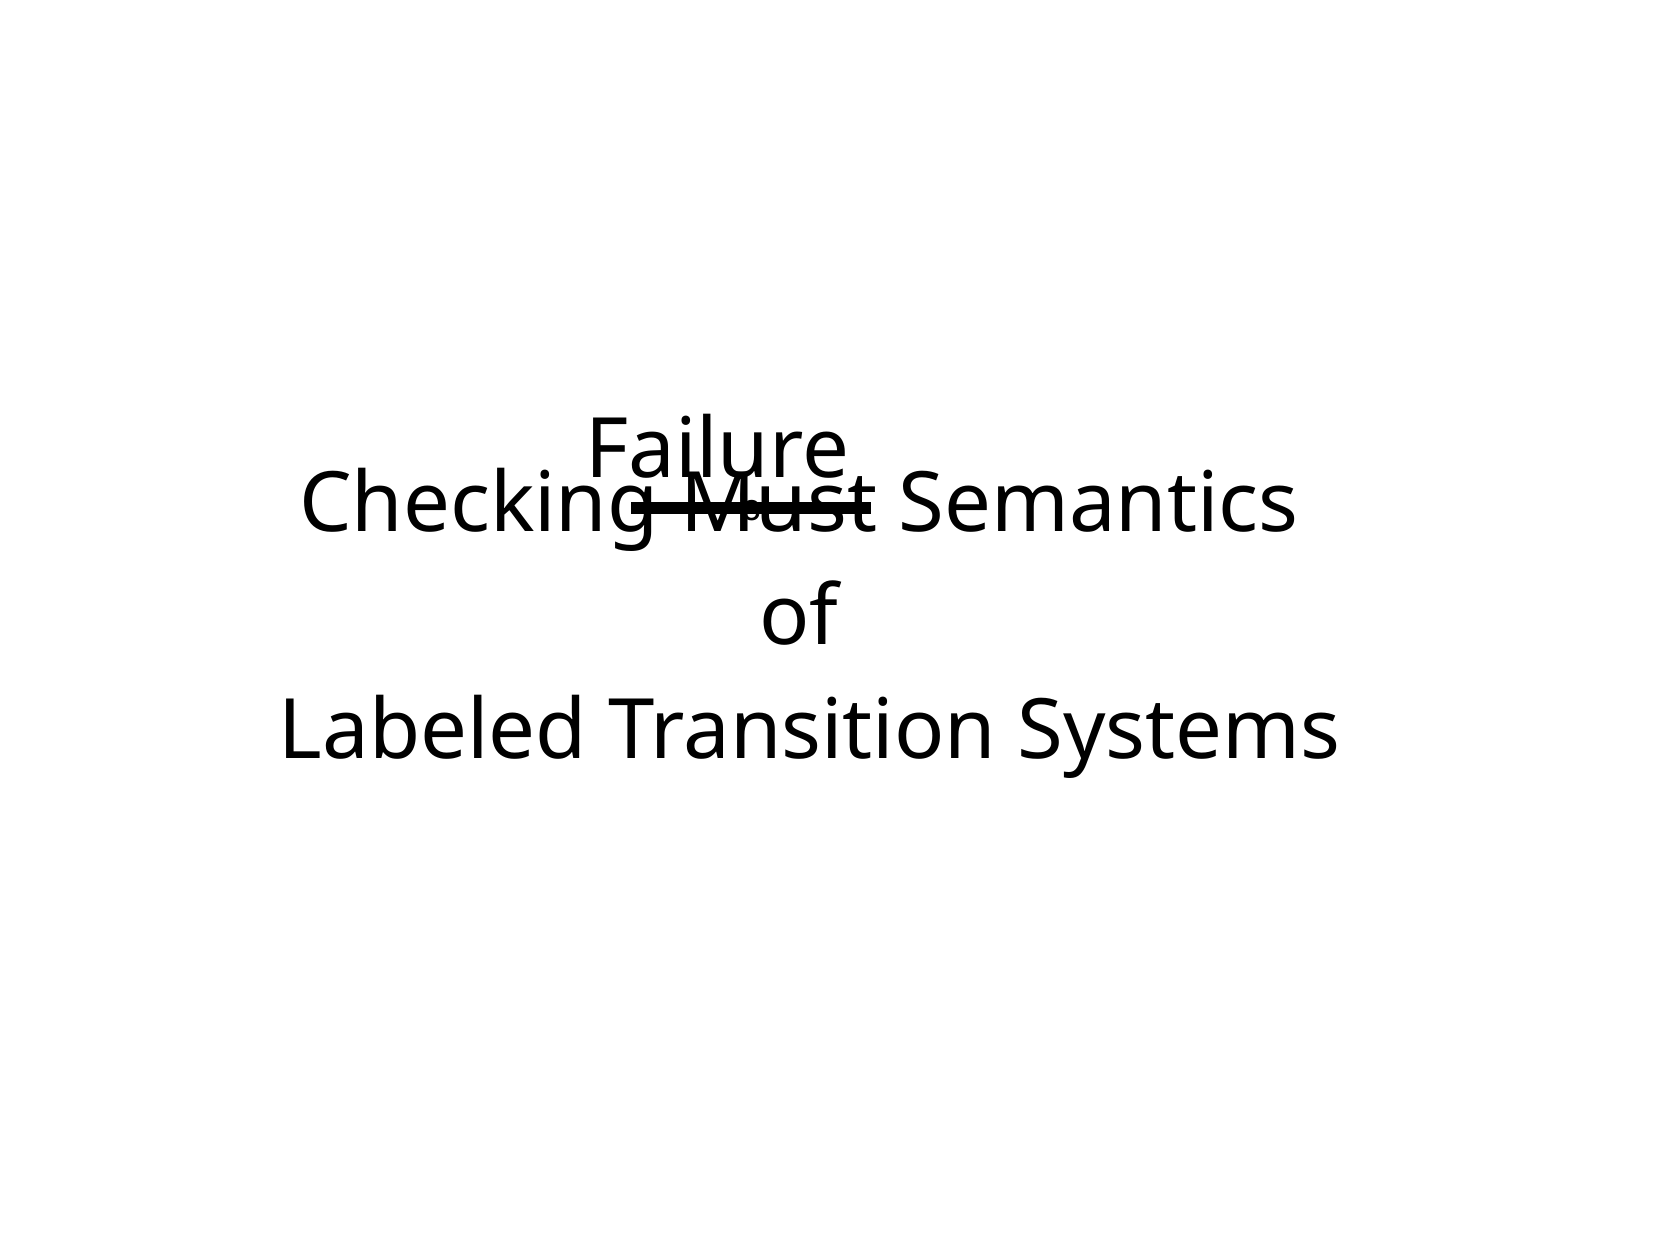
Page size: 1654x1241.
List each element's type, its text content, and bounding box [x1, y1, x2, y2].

text_box Failure [570, 381, 961, 500]
subtitle Checking Must Semantics of Labeled Transition Systems [82, 290, 1538, 1010]
